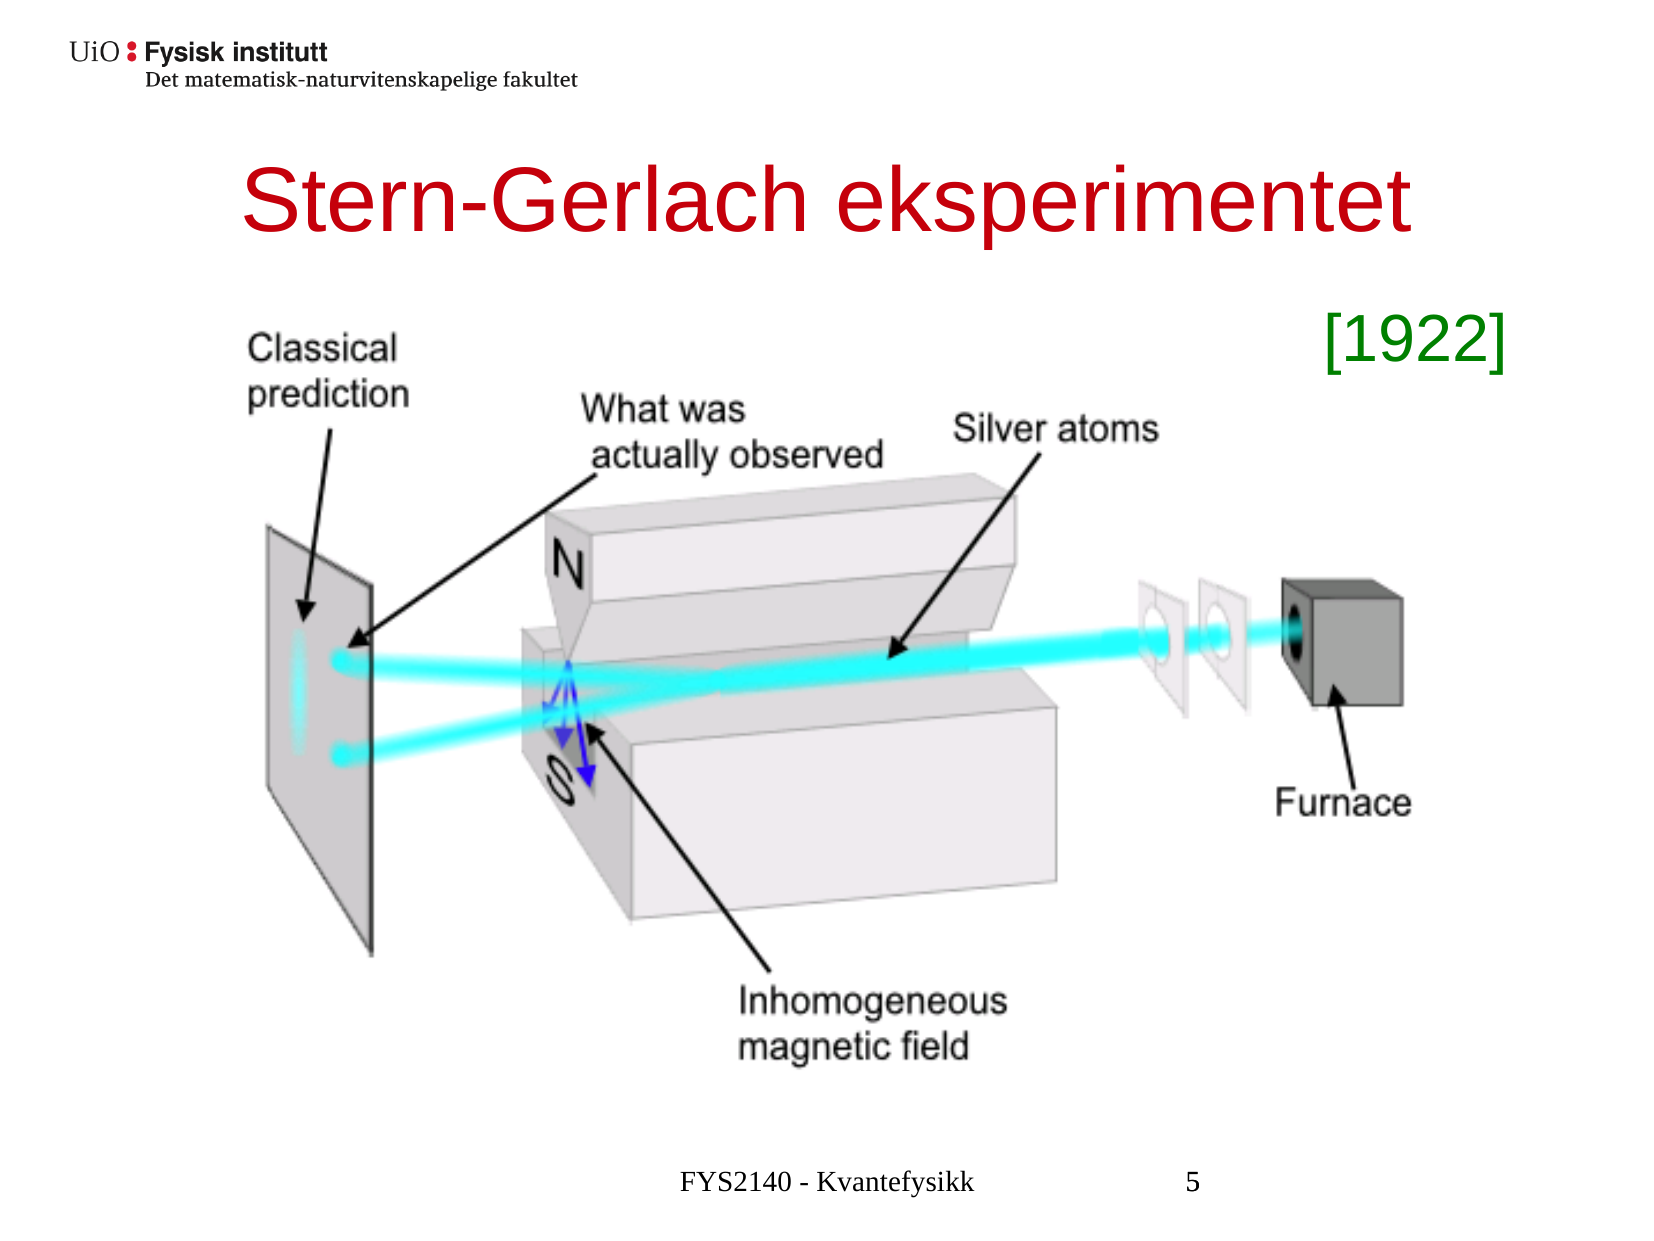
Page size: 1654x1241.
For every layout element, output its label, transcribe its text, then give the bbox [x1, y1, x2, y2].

picture [222, 303, 1423, 1092]
text_box [1922] [1308, 294, 1524, 384]
text_box <number> [1185, 1162, 1571, 1216]
title Stern-Gerlach eksperimentet [82, 139, 1571, 250]
text_box FYS2140 - Kvantefysikk [565, 1162, 1090, 1216]
picture [68, 37, 581, 93]
